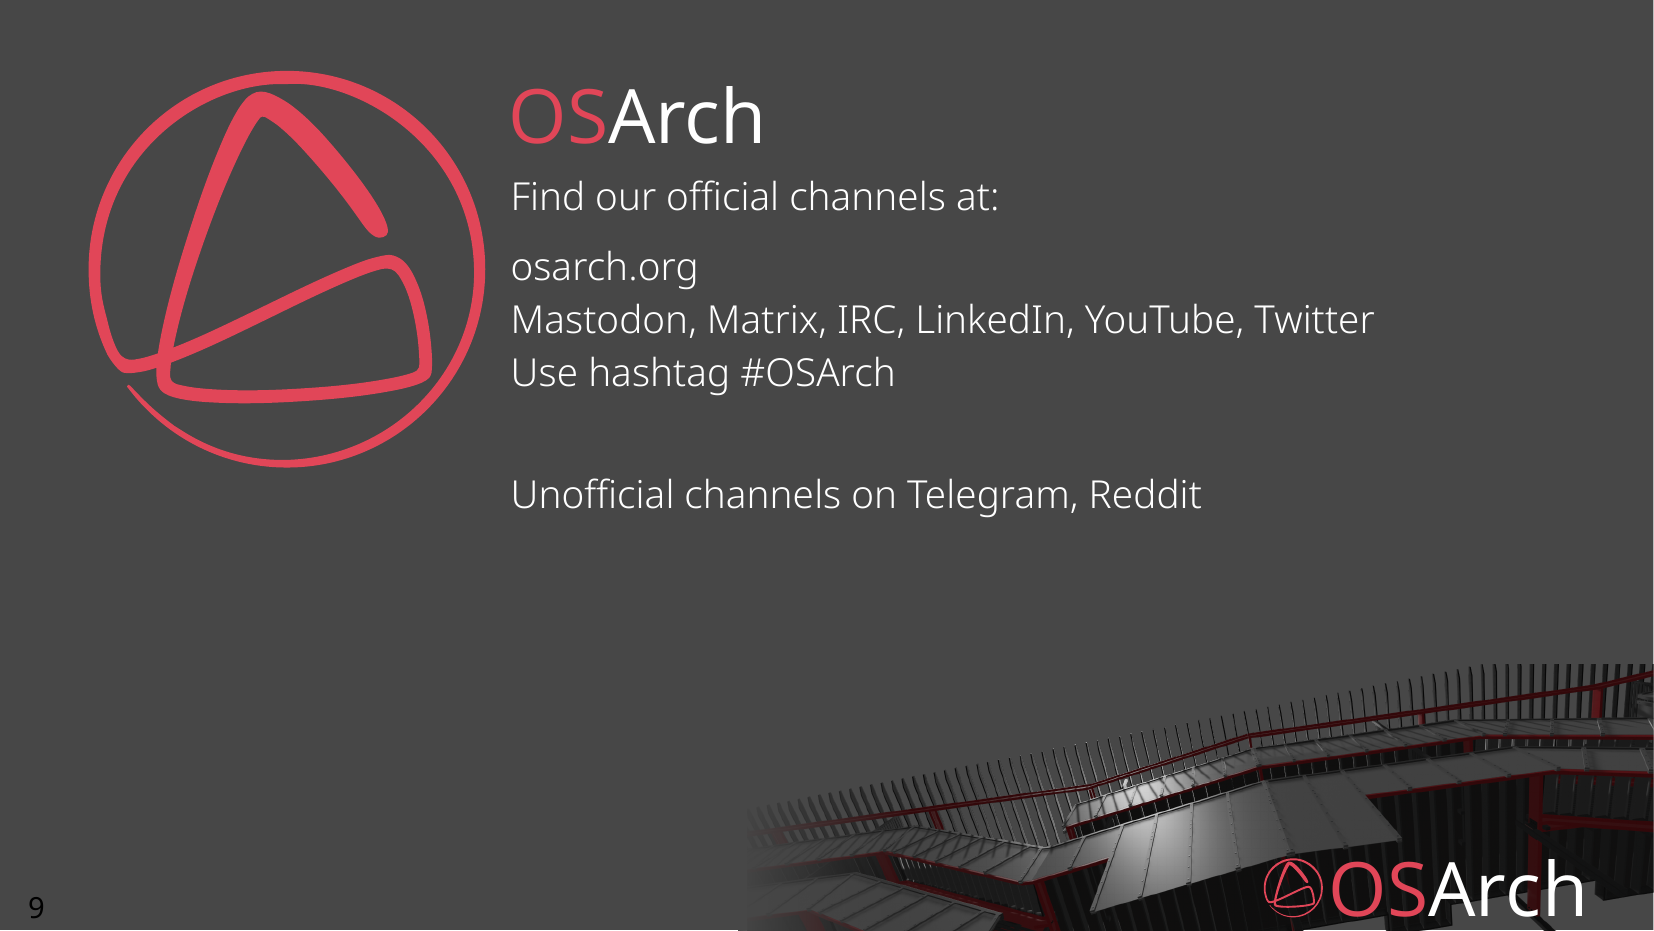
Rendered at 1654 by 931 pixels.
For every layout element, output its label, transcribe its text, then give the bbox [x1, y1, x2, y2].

title OSArch [501, 37, 774, 169]
picture [747, 664, 1654, 931]
picture [88, 70, 486, 468]
list Find our official channels at: osarch.org Mastodon, Matrix, IRC, LinkedIn, YouTube, Twitter Use hashtag #OSArch Unofficial channels on Telegram, Reddit [490, 169, 1388, 532]
